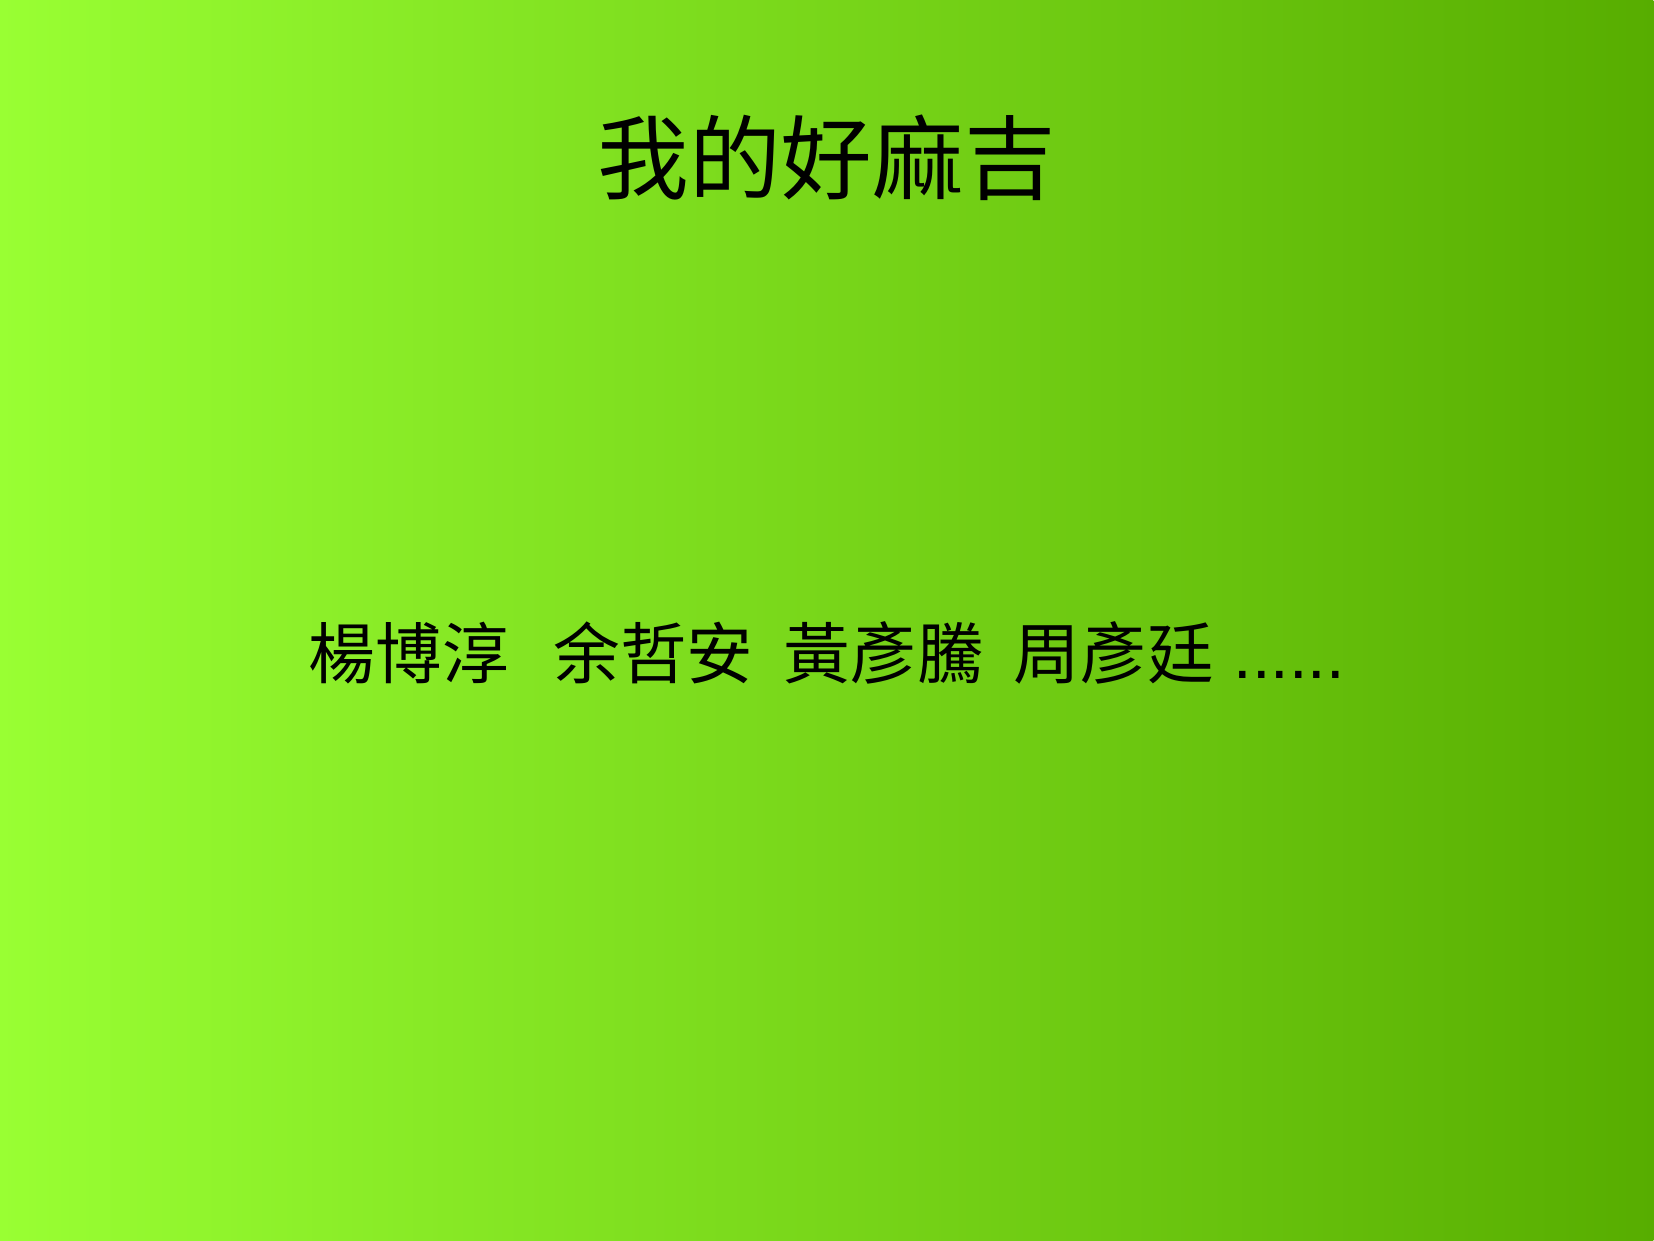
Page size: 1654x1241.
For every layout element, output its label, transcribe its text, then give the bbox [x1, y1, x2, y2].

title 我的好麻吉 [82, 49, 1571, 257]
subtitle 楊博淳 余哲安 黃彥騰 周彥廷...... [82, 290, 1571, 1010]
